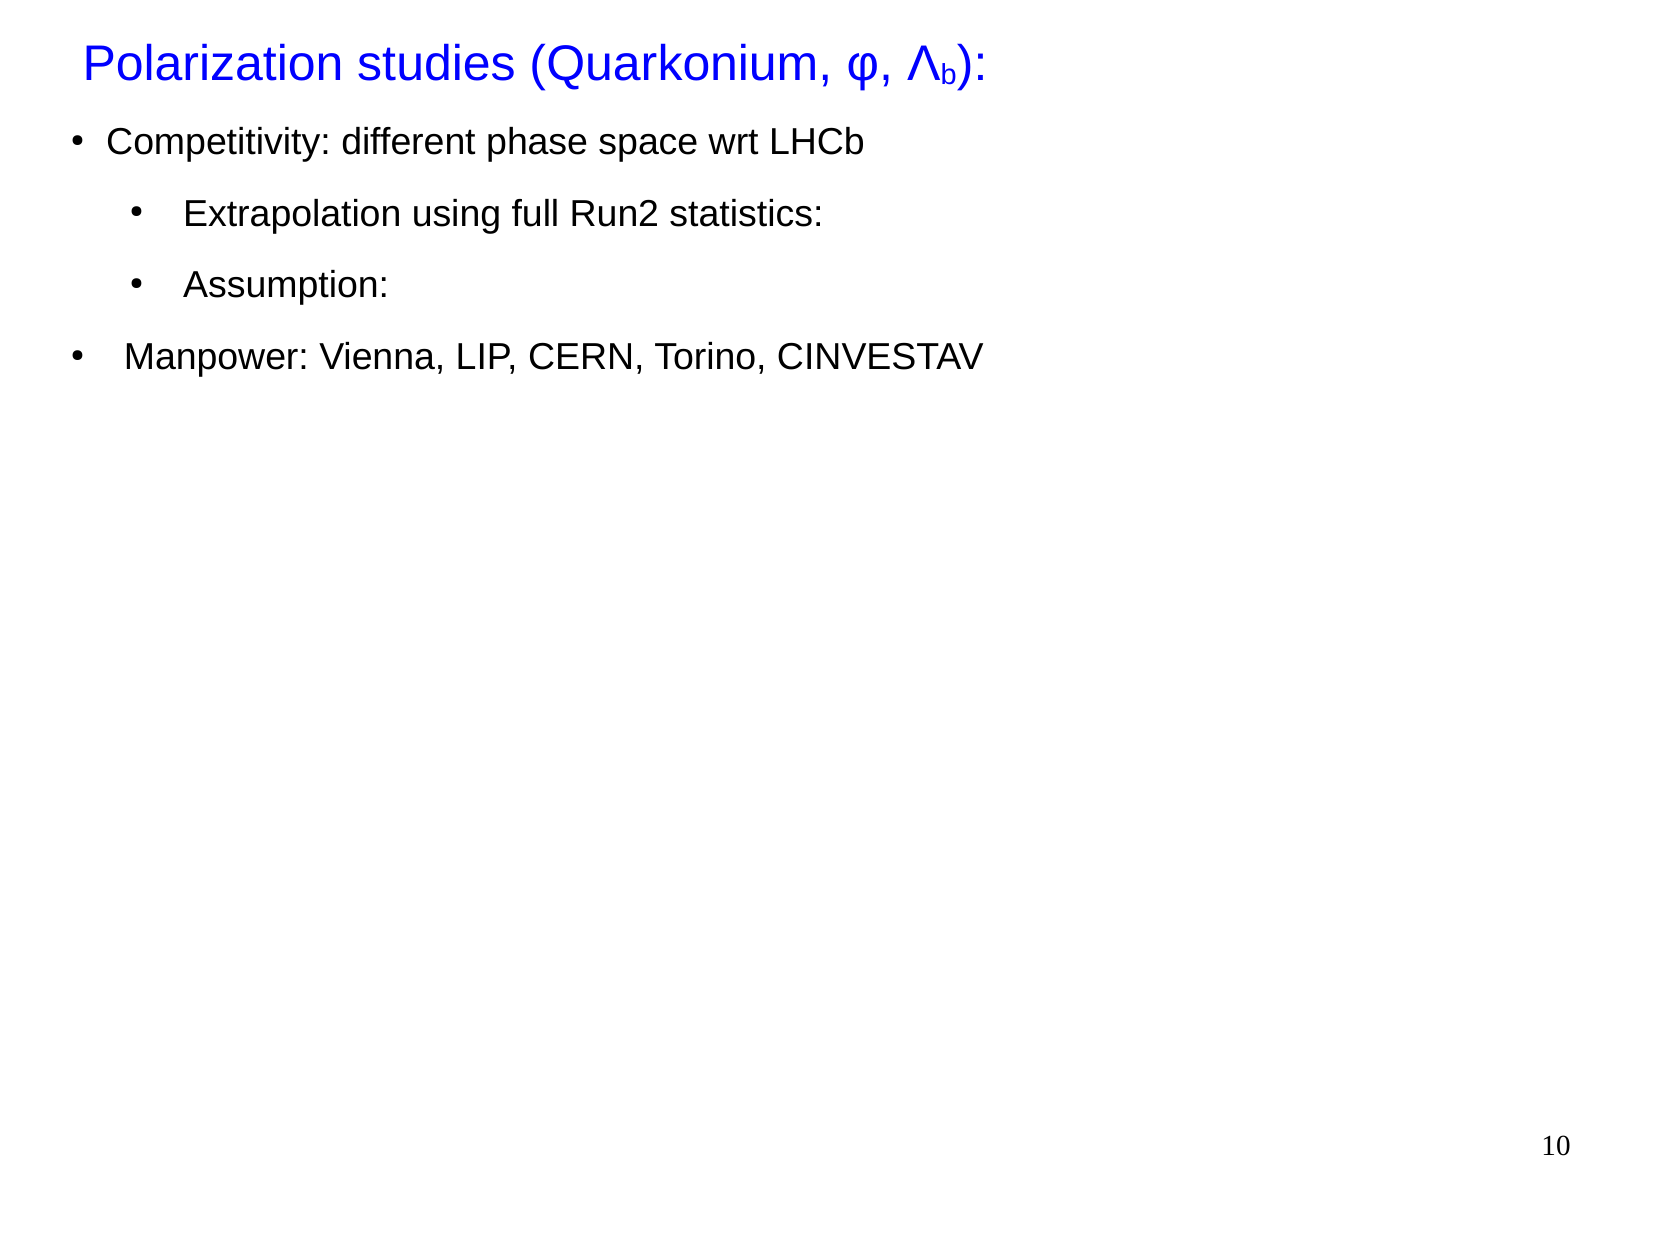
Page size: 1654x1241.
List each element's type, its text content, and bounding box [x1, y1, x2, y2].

list Polarization studies (Quarkonium, φ, Λb): Competitivity: different phase space wrt LHCb Extrapolation using full Run2 statistics: Assumption: Manpower: Vienna, LIP, CERN, Torino, CINVESTAV [11, 35, 1654, 854]
